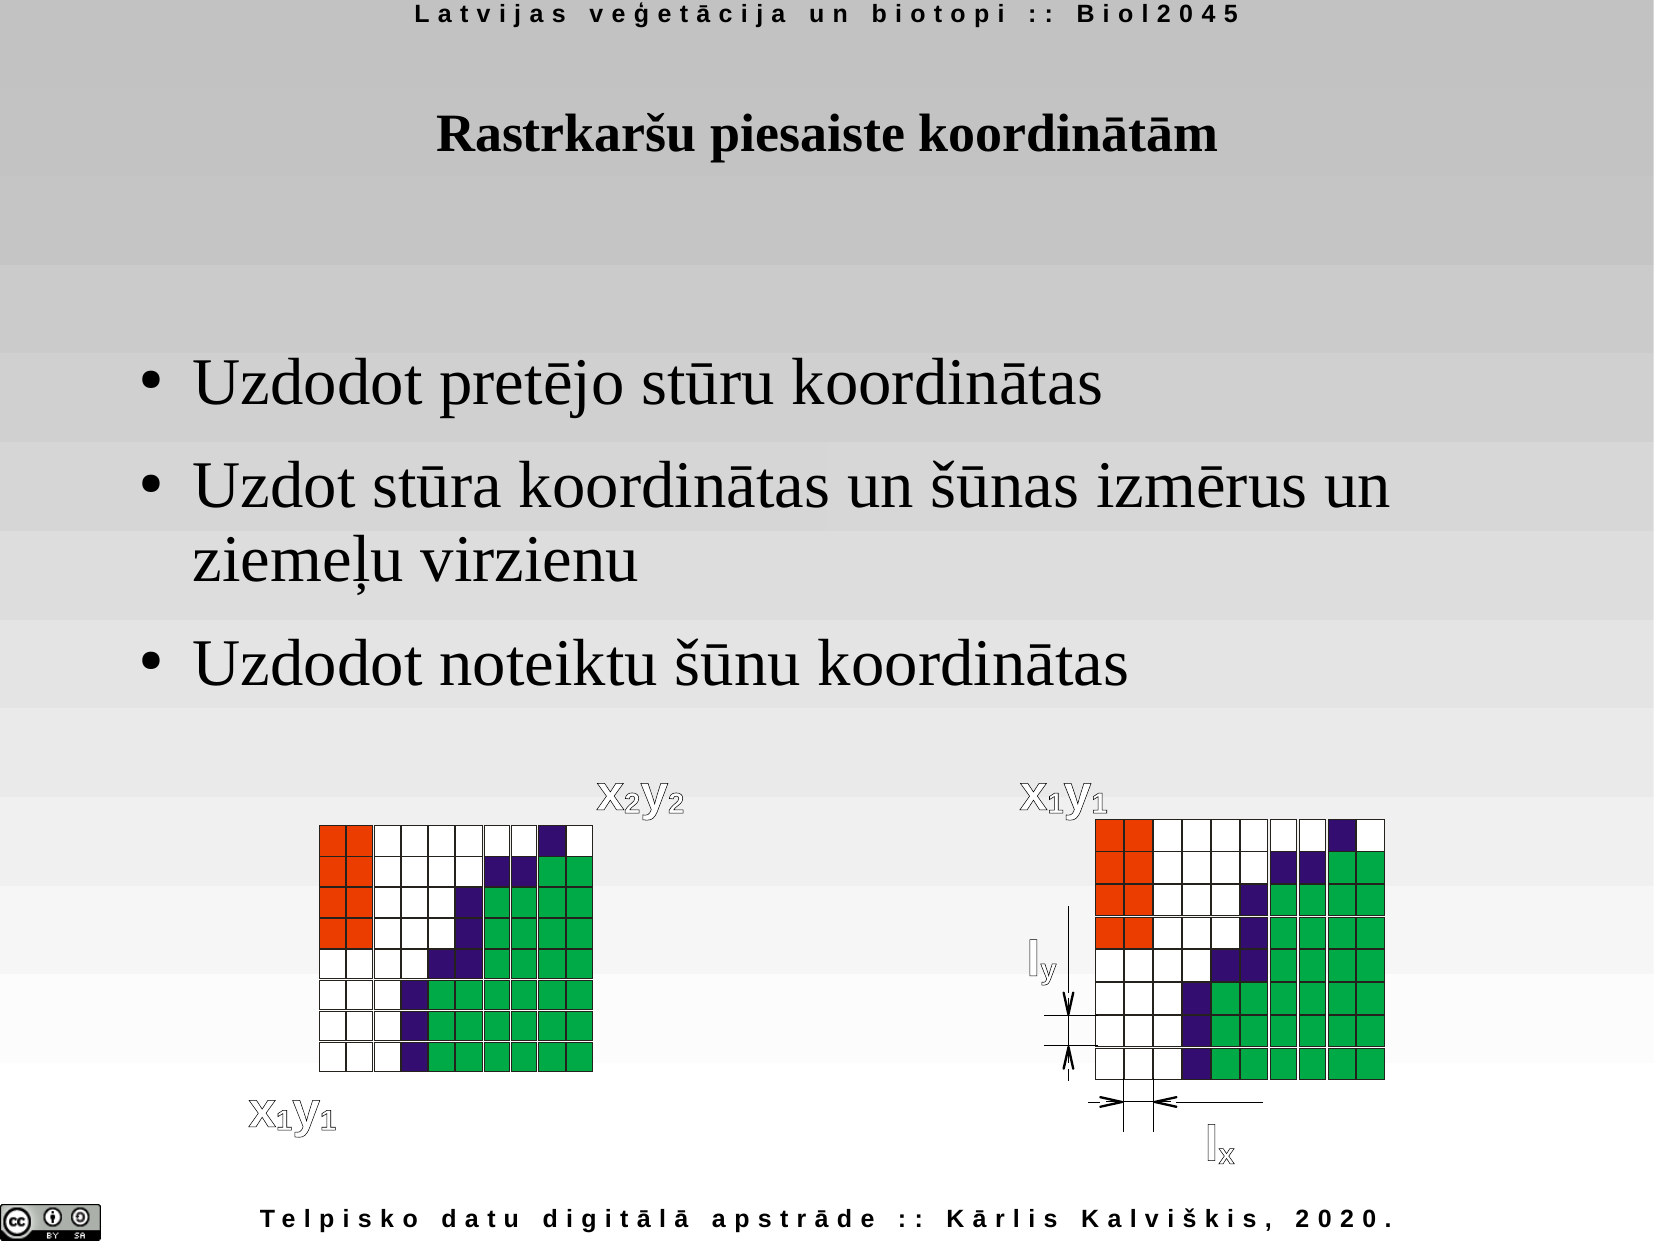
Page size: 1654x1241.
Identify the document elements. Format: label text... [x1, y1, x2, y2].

text_box [1357, 1049, 1384, 1079]
text_box [375, 888, 400, 917]
text_box [375, 857, 400, 886]
text_box [1125, 1049, 1152, 1079]
text_box [1212, 1049, 1239, 1079]
text_box [485, 950, 509, 978]
text_box [567, 826, 592, 856]
text_box [456, 826, 482, 856]
text_box [1271, 918, 1296, 948]
text_box [1357, 852, 1384, 883]
text_box [1125, 885, 1152, 915]
text_box [456, 981, 482, 1009]
text_box [512, 1043, 536, 1071]
text_box [320, 950, 345, 978]
text_box [1183, 820, 1210, 851]
text_box [375, 950, 400, 978]
text_box [402, 981, 427, 1009]
text_box [1125, 1016, 1152, 1046]
text_box [1096, 1016, 1123, 1046]
text_box [567, 888, 592, 917]
text_box [1357, 918, 1384, 948]
text_box [1329, 1016, 1355, 1046]
text_box [320, 857, 345, 886]
text_box [347, 950, 372, 978]
text_box [1096, 1049, 1123, 1079]
text_box [1154, 1049, 1181, 1079]
text_box [1271, 983, 1296, 1014]
text_box [347, 1043, 372, 1071]
text_box [320, 826, 345, 856]
text_box [429, 1012, 454, 1040]
text_box [1329, 950, 1355, 981]
text_box [1154, 918, 1181, 948]
text_box [320, 1012, 345, 1040]
text_box [539, 1012, 565, 1040]
text_box [402, 857, 427, 886]
text_box [1154, 852, 1181, 883]
text_box [1096, 918, 1123, 948]
text_box [375, 919, 400, 948]
text_box [1329, 1049, 1355, 1079]
text_box [1300, 885, 1325, 915]
text_box x1y1 [248, 1073, 337, 1146]
text_box [1329, 918, 1355, 948]
text_box [429, 950, 454, 978]
text_box [1125, 852, 1152, 883]
text_box [1183, 983, 1210, 1014]
text_box [320, 981, 345, 1009]
text_box [539, 826, 565, 856]
text_box [320, 919, 345, 948]
text_box [1241, 918, 1267, 948]
text_box [1241, 983, 1267, 1014]
text_box [567, 950, 592, 978]
text_box [429, 919, 454, 948]
text_box [1125, 950, 1152, 981]
text_box [1125, 918, 1152, 948]
title Rastrkaršu piesaiste koordinātām [121, 102, 1534, 311]
text_box [347, 826, 372, 856]
text_box [320, 888, 345, 917]
text_box [512, 888, 536, 917]
text_box [1212, 918, 1239, 948]
text_box [1183, 852, 1210, 883]
text_box [375, 1043, 400, 1071]
text_box x2y2 [596, 756, 685, 829]
text_box [1154, 983, 1181, 1014]
text_box [1329, 820, 1355, 851]
text_box [1300, 950, 1325, 981]
text_box [1096, 852, 1123, 883]
text_box [1271, 950, 1296, 981]
text_box [539, 888, 565, 917]
text_box [1300, 1049, 1325, 1079]
text_box [512, 826, 536, 856]
text_box [539, 1043, 565, 1071]
text_box [567, 919, 592, 948]
text_box [539, 981, 565, 1009]
text_box [402, 826, 427, 856]
text_box [1212, 885, 1239, 915]
text_box [1300, 852, 1325, 883]
text_box [1154, 820, 1181, 851]
text_box [1212, 852, 1239, 883]
text_box [485, 1012, 509, 1040]
text_box [512, 950, 536, 978]
text_box [429, 981, 454, 1009]
text_box [1212, 1016, 1239, 1046]
text_box [1154, 885, 1181, 915]
text_box [456, 919, 482, 948]
text_box [347, 857, 372, 886]
text_box ly [1026, 922, 1057, 995]
text_box [402, 888, 427, 917]
text_box [402, 1043, 427, 1071]
text_box [429, 826, 454, 856]
text_box [1096, 950, 1123, 981]
text_box [347, 919, 372, 948]
text_box [539, 919, 565, 948]
text_box [375, 981, 400, 1009]
text_box [1271, 1016, 1296, 1046]
text_box [456, 950, 482, 978]
text_box [567, 1043, 592, 1071]
text_box [1357, 885, 1384, 915]
text_box [1300, 918, 1325, 948]
text_box [1154, 1016, 1181, 1046]
text_box [1329, 885, 1355, 915]
text_box [1271, 852, 1296, 883]
text_box [1271, 885, 1296, 915]
text_box [347, 981, 372, 1009]
text_box [1183, 918, 1210, 948]
text_box [456, 888, 482, 917]
text_box [402, 950, 427, 978]
text_box [512, 1012, 536, 1040]
text_box [1241, 820, 1267, 851]
text_box [456, 1043, 482, 1071]
text_box [1183, 950, 1210, 981]
text_box [512, 919, 536, 948]
text_box [347, 888, 372, 917]
text_box lx [1204, 1106, 1235, 1180]
text_box [1096, 983, 1123, 1014]
text_box [347, 1012, 372, 1040]
text_box [429, 888, 454, 917]
text_box [1183, 885, 1210, 915]
text_box [485, 1043, 509, 1071]
text_box [429, 857, 454, 886]
text_box [320, 1043, 345, 1071]
text_box [402, 1012, 427, 1040]
text_box [1300, 1016, 1325, 1046]
text_box [402, 919, 427, 948]
text_box [1241, 950, 1267, 981]
text_box [1212, 820, 1239, 851]
list Uzdodot pretējo stūru koordinātas Uzdot stūra koordinātas un šūnas izmērus un ziemeļu virzienu Uzdodot noteiktu šūnu koordinātas [121, 344, 1534, 1127]
text_box [539, 950, 565, 978]
text_box [1183, 1016, 1210, 1046]
text_box [1271, 820, 1296, 851]
text_box [456, 857, 482, 886]
text_box [1096, 820, 1123, 851]
text_box [485, 919, 509, 948]
text_box [1357, 983, 1384, 1014]
text_box [485, 888, 509, 917]
text_box [485, 857, 509, 886]
text_box [1300, 820, 1325, 851]
text_box x1y1 [1019, 756, 1108, 829]
text_box [512, 981, 536, 1009]
text_box [1241, 852, 1267, 883]
text_box [567, 981, 592, 1009]
text_box [375, 826, 400, 856]
text_box [1300, 983, 1325, 1014]
text_box [1125, 820, 1152, 851]
text_box [1212, 983, 1239, 1014]
text_box [1357, 820, 1384, 851]
picture [0, 0, 1654, 1241]
text_box [1241, 1016, 1267, 1046]
text_box [485, 981, 509, 1009]
text_box [1357, 950, 1384, 981]
text_box [512, 857, 536, 886]
text_box [375, 1012, 400, 1040]
text_box [1154, 950, 1181, 981]
text_box [1329, 852, 1355, 883]
text_box [1125, 983, 1152, 1014]
text_box [1329, 983, 1355, 1014]
text_box [567, 1012, 592, 1040]
text_box [485, 826, 509, 856]
text_box [567, 857, 592, 886]
text_box [1096, 885, 1123, 915]
text_box [429, 1043, 454, 1071]
text_box [1212, 950, 1239, 981]
text_box [539, 857, 565, 886]
text_box [1241, 885, 1267, 915]
text_box [456, 1012, 482, 1040]
text_box [1241, 1049, 1267, 1079]
text_box [1271, 1049, 1296, 1079]
text_box [1183, 1049, 1210, 1079]
text_box [1357, 1016, 1384, 1046]
